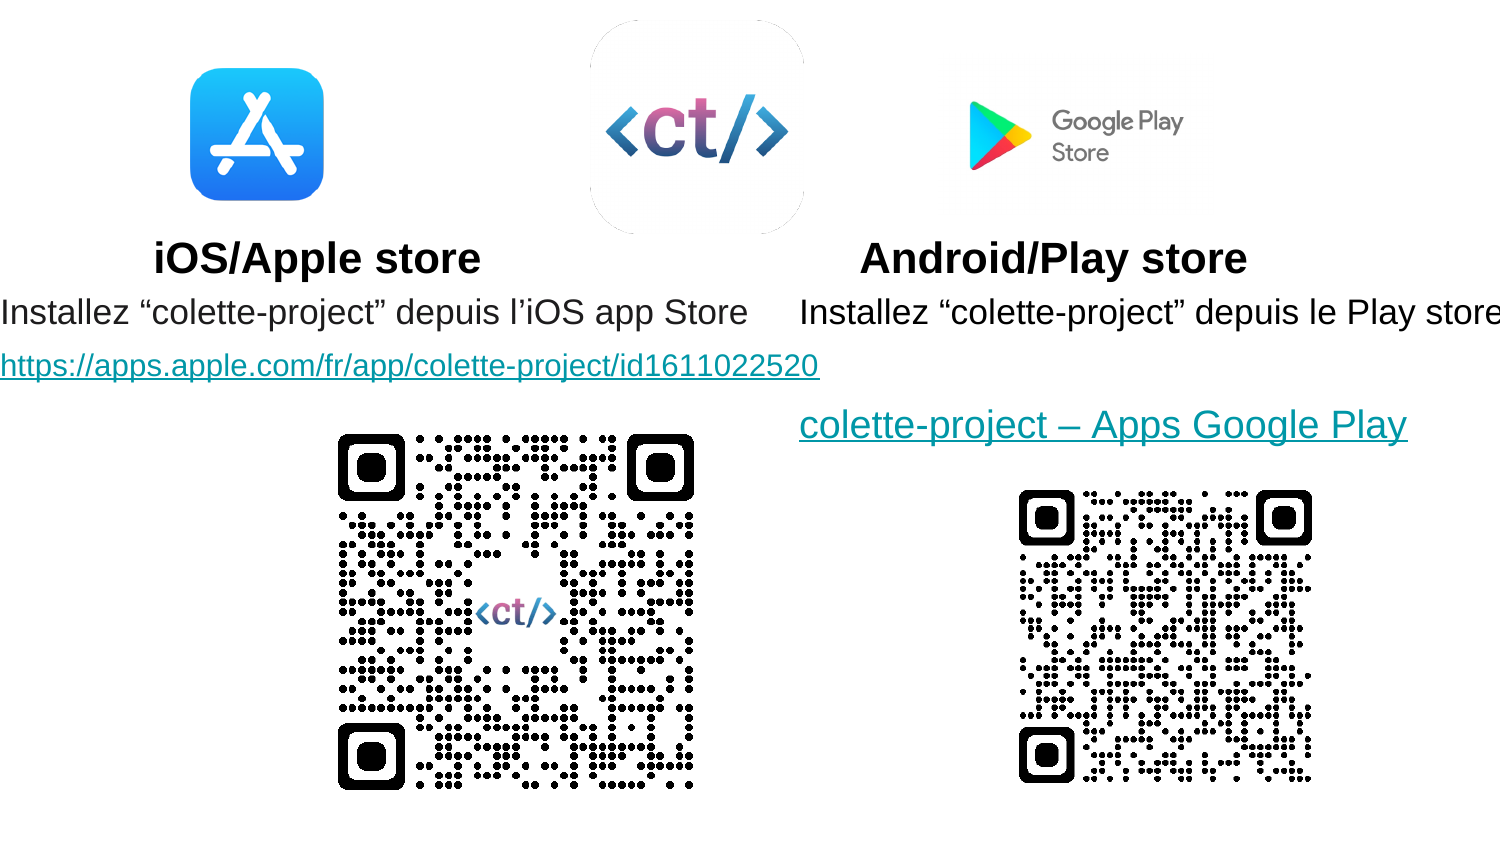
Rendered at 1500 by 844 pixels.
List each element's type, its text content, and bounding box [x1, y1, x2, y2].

picture [189, 67, 324, 202]
picture [938, 53, 1214, 215]
list Installez “colette-project” depuis l’iOS app Store https://apps.apple.com/fr/app/colette-project/id1611022520 [0, 294, 835, 641]
list iOS/Apple store [153, 181, 565, 284]
list Installez “colette-project” depuis le Play store colette-project – Apps Google Play [799, 294, 1500, 542]
list Android/Play store [859, 181, 1373, 284]
picture [299, 396, 732, 828]
picture [590, 20, 804, 234]
picture [987, 542, 1343, 814]
